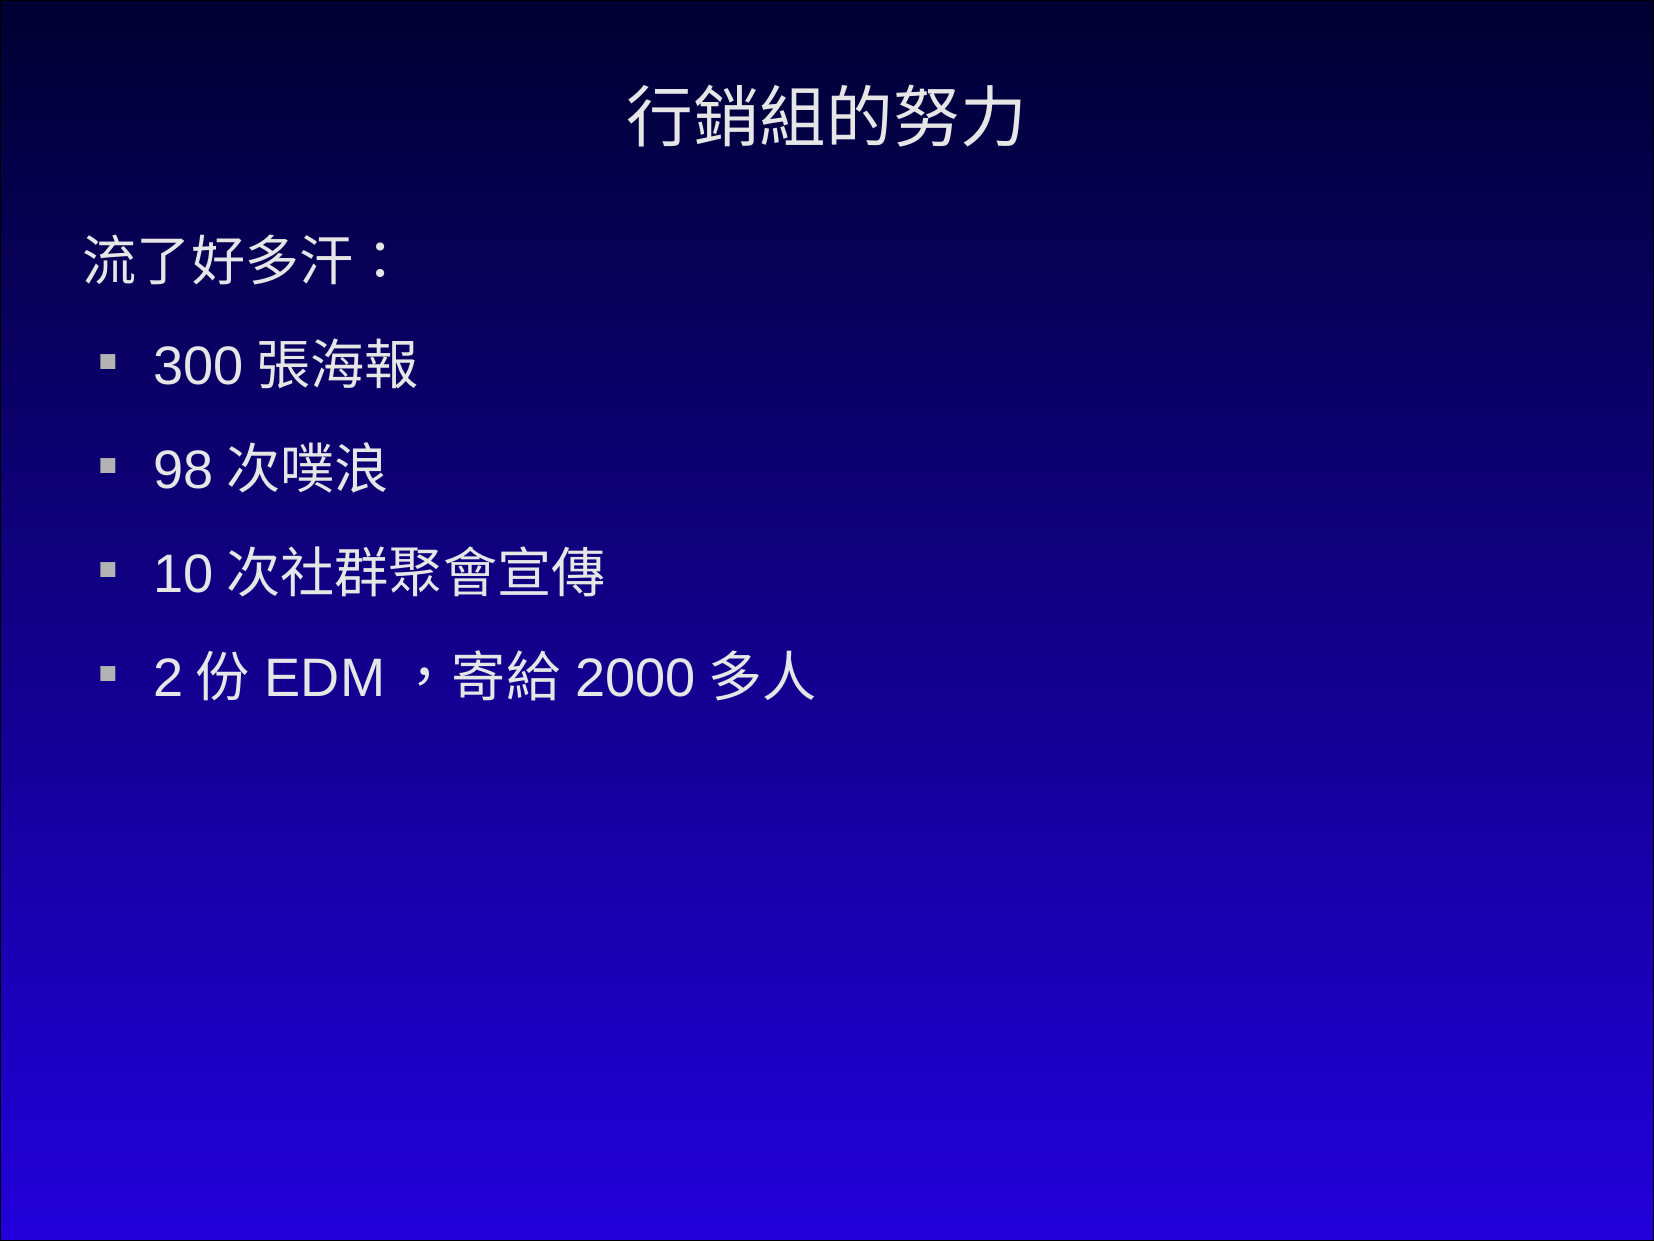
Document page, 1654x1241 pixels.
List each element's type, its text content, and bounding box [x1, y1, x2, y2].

title 行銷組的努力 [82, 56, 1571, 175]
list 流了好多汗： 300張海報 98次噗浪 10次社群聚會宣傳 2份EDM，寄給2000多人 [82, 222, 1571, 1094]
